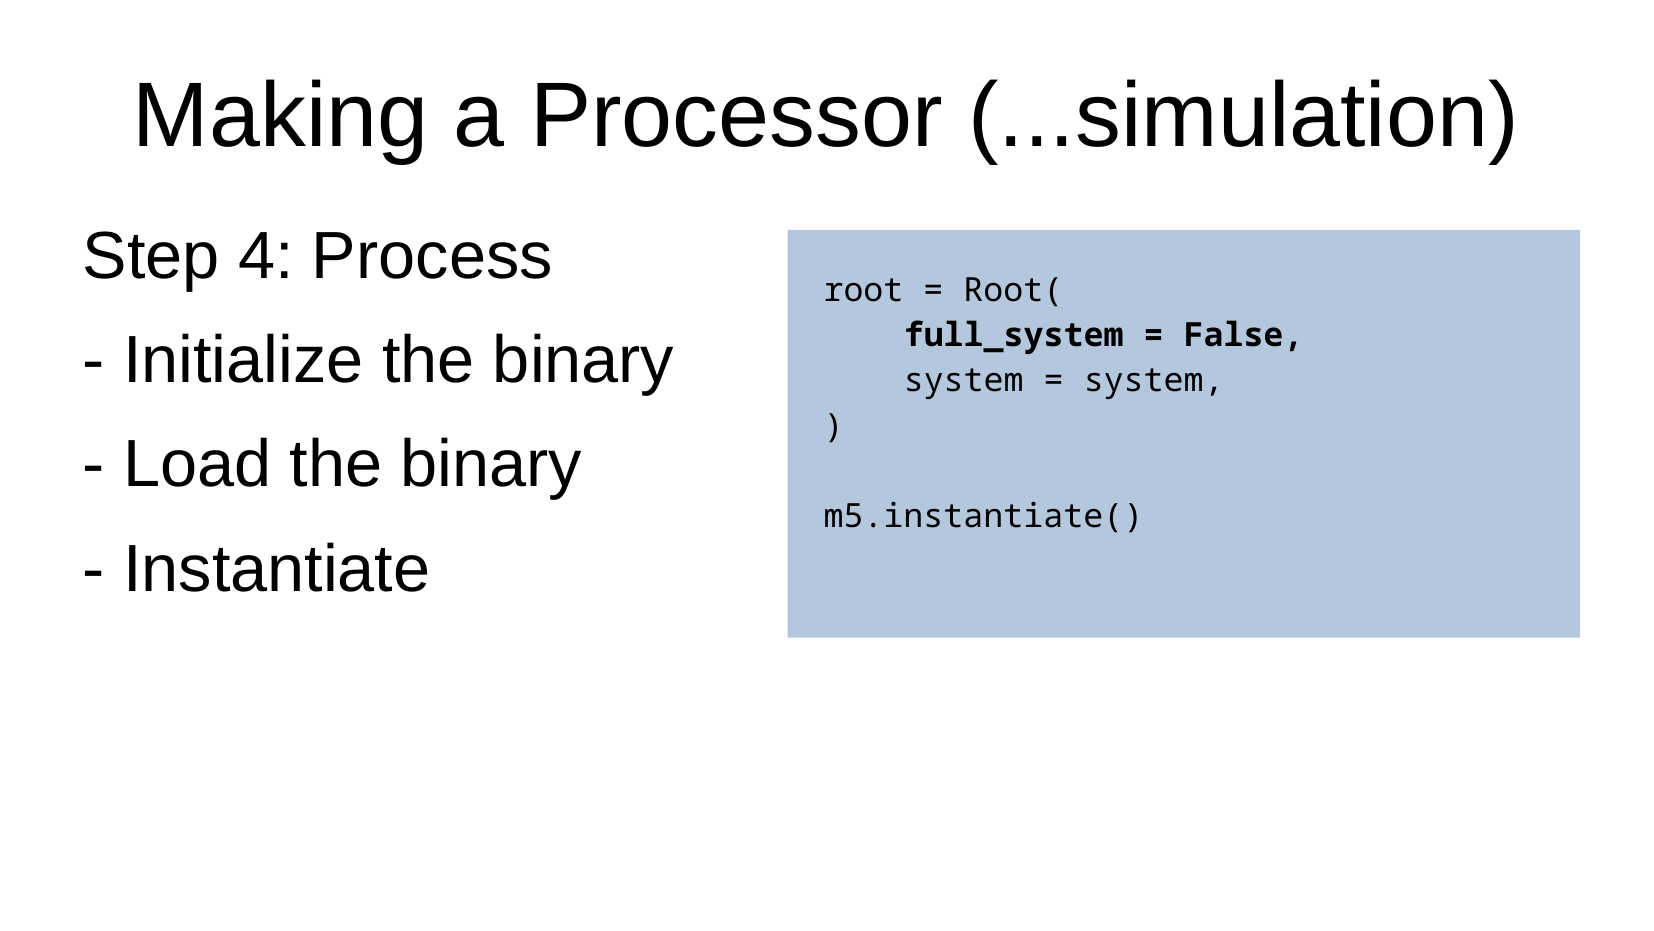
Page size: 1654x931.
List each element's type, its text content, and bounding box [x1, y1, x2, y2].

text_box root = Root( full_system = False, system = system, ) m5.instantiate() [787, 229, 1580, 638]
list Step 4: Process - Initialize the binary - Load the binary - Instantiate [82, 217, 809, 863]
title Making a Processor (...simulation) [82, 37, 1571, 193]
